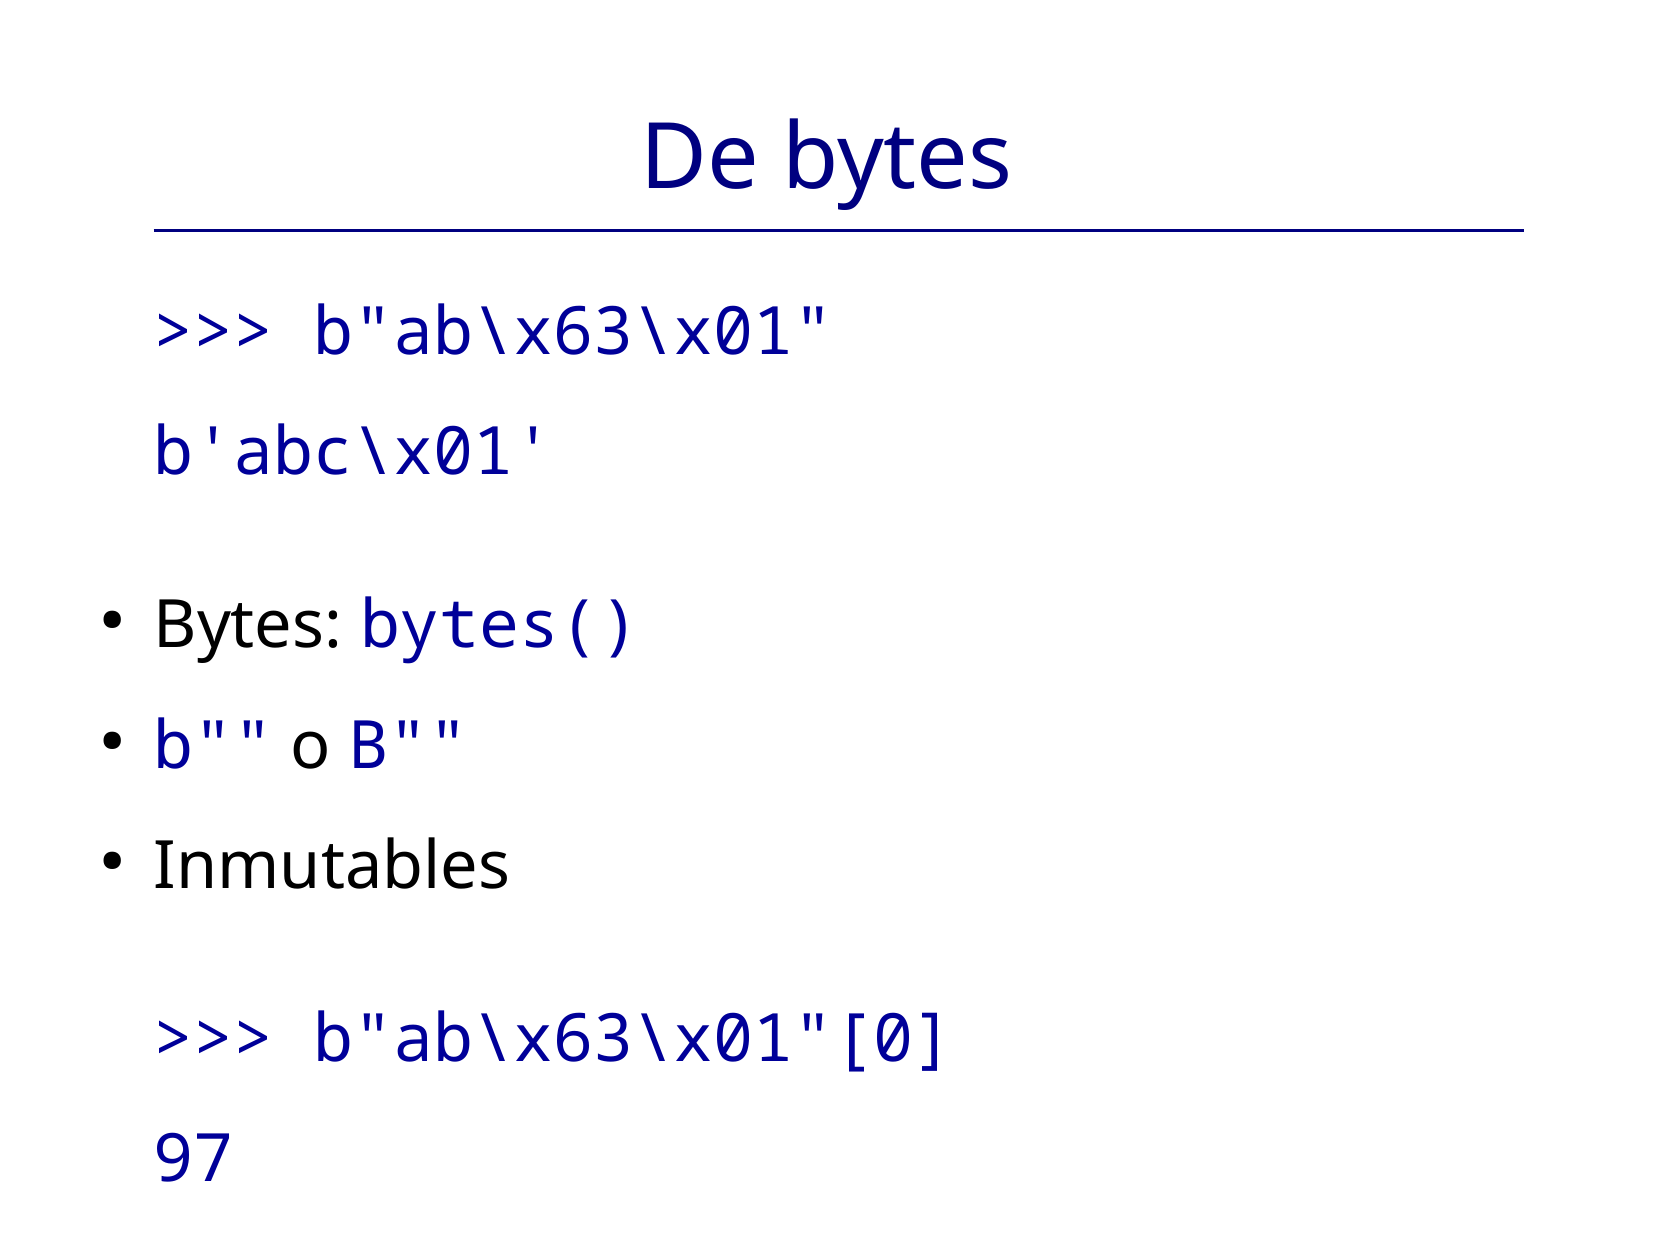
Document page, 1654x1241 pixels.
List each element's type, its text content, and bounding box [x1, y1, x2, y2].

list >>> b"ab\x63\x01" b'abc\x01' Bytes: bytes() b"" o B"" Inmutables >>> b"ab\x63\x01"[0] 97 [82, 283, 1571, 1217]
title De bytes [82, 49, 1571, 257]
